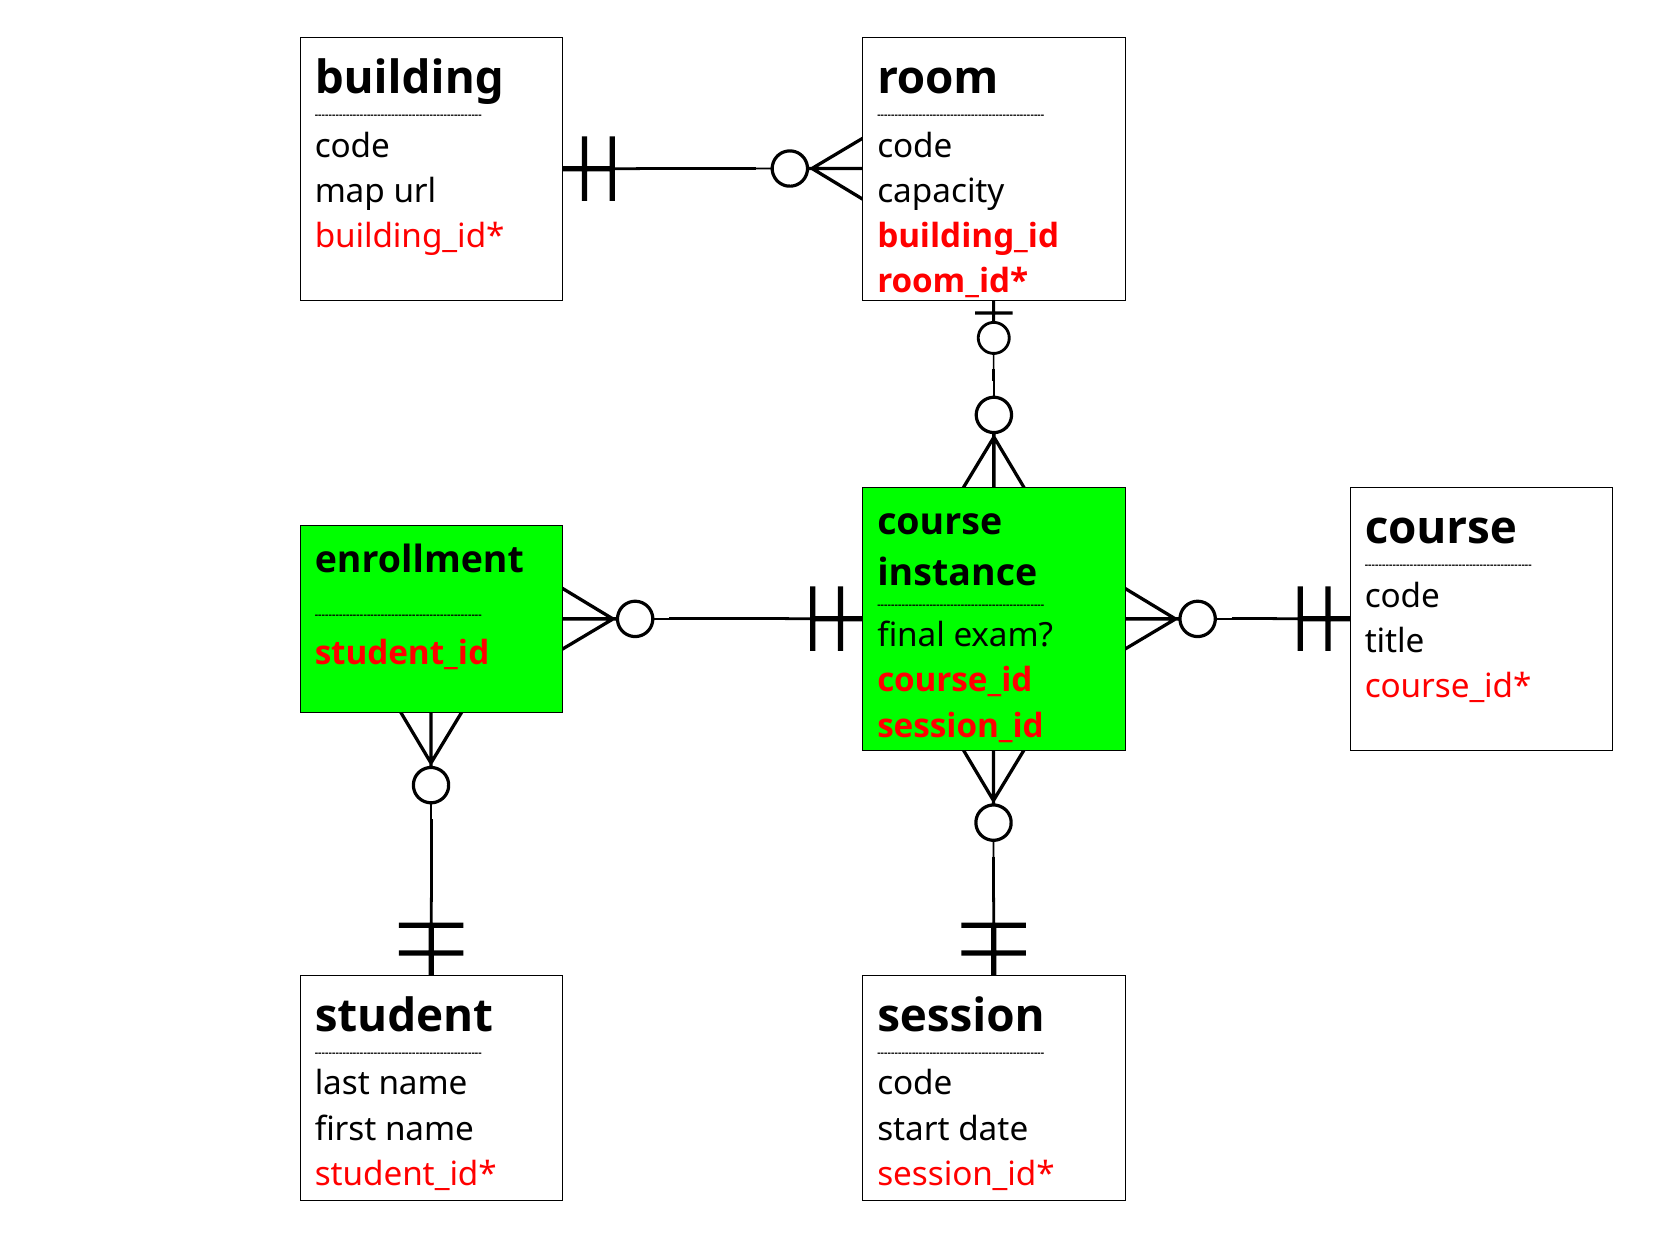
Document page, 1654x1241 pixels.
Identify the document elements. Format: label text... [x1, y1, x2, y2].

text_box building ------------------------------------------------ code map url building_id* [300, 37, 563, 301]
text_box course instance ------------------------------------------------ final exam? course_id session_id [862, 487, 1126, 751]
text_box enrollment ------------------------------------------------ student_id [300, 525, 563, 713]
text_box course ------------------------------------------------ code title course_id* [1350, 487, 1613, 751]
text_box student ------------------------------------------------ last name first name student_id* [300, 975, 563, 1201]
text_box room ------------------------------------------------ code capacity building_id room_id* [862, 37, 1126, 301]
text_box session ------------------------------------------------ code start date session_id* [862, 975, 1126, 1201]
